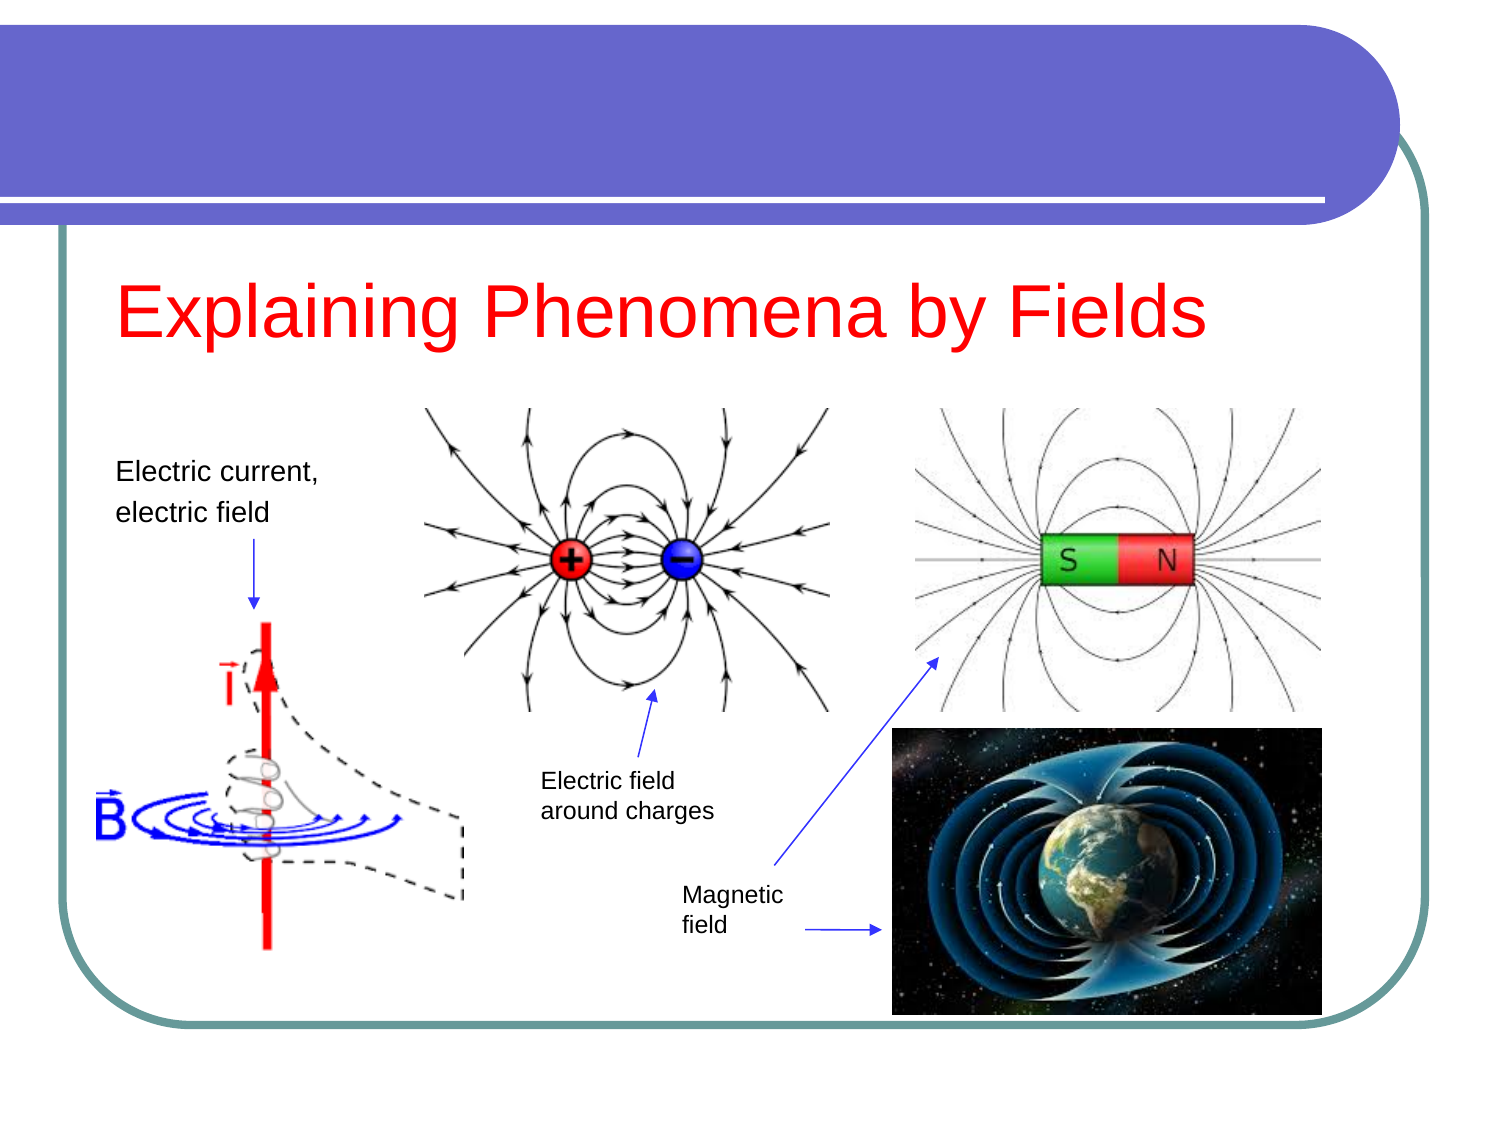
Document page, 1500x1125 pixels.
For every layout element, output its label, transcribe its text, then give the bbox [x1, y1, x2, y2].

list Explaining Phenomena by Fields Electric current, electric field [100, 255, 1401, 981]
picture [892, 728, 1322, 1015]
text_box Electric field around charges [525, 757, 751, 832]
picture [915, 408, 1321, 713]
text_box Magnetic field [667, 871, 830, 947]
picture [96, 408, 830, 954]
